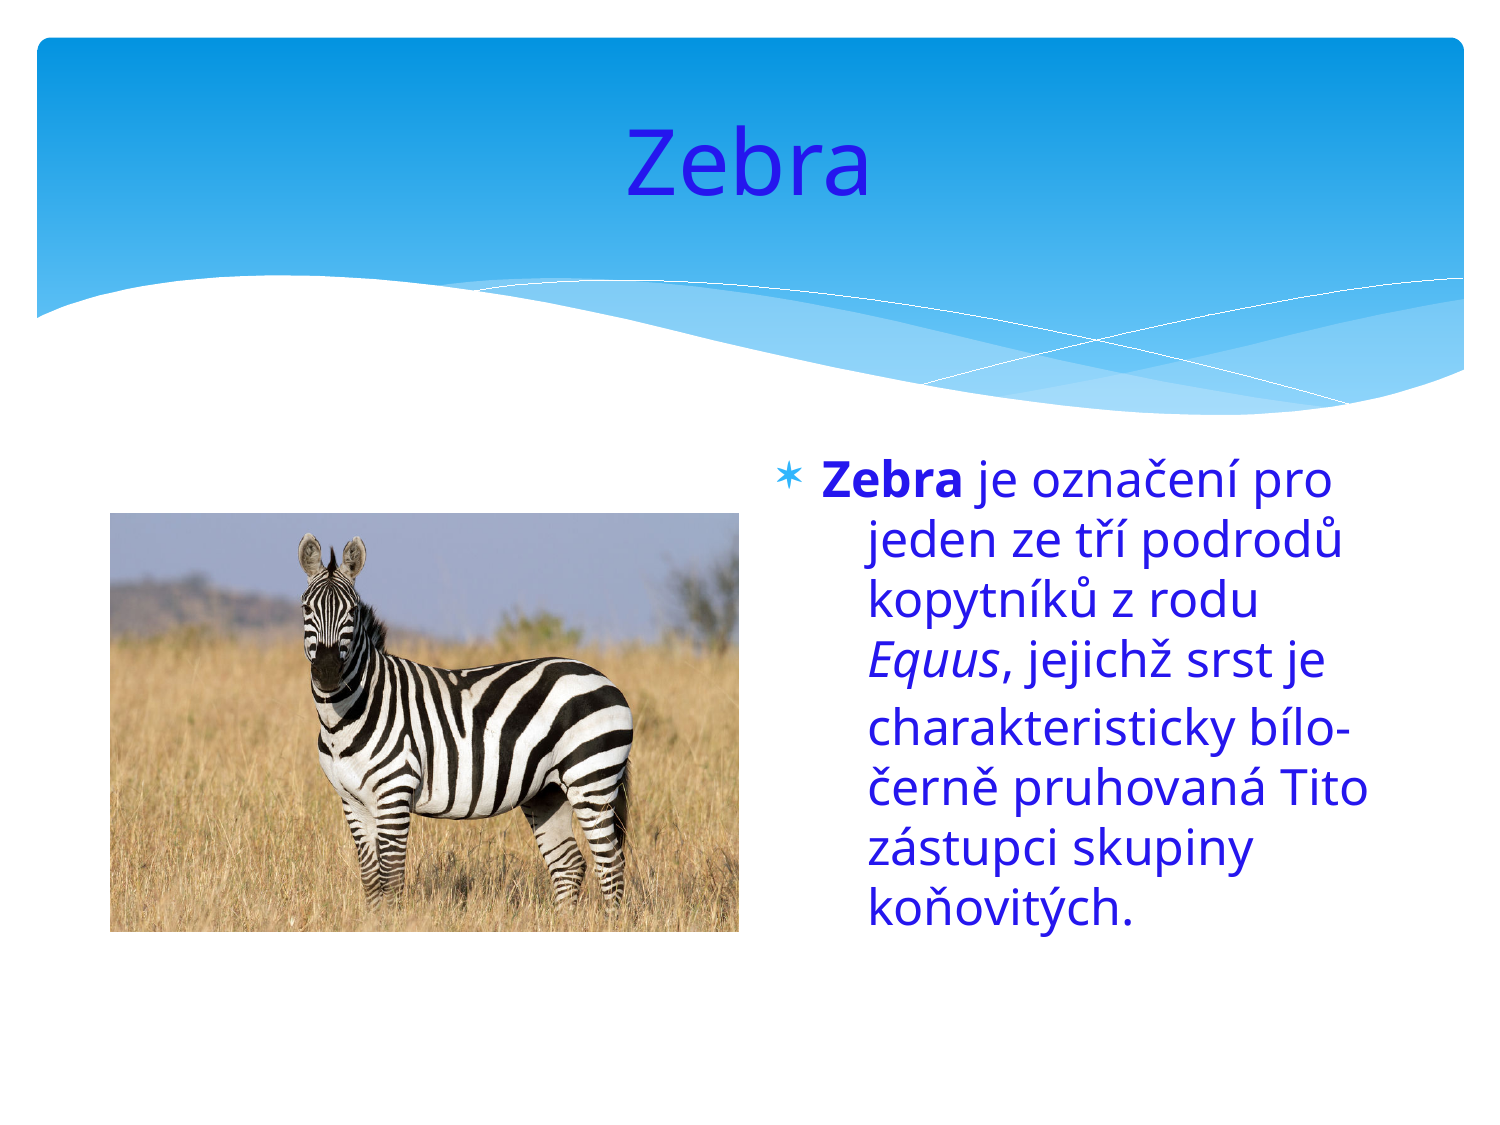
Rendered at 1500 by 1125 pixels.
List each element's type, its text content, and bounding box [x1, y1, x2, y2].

picture [110, 513, 739, 932]
title Zebra [75, 55, 1426, 262]
list Zebra je označení pro jeden ze tří podrodů kopytníků z rodu Equus, jejichž srst je charakteristicky bílo-černě pruhovaná Tito zástupci skupiny koňovitých. [761, 439, 1389, 1006]
